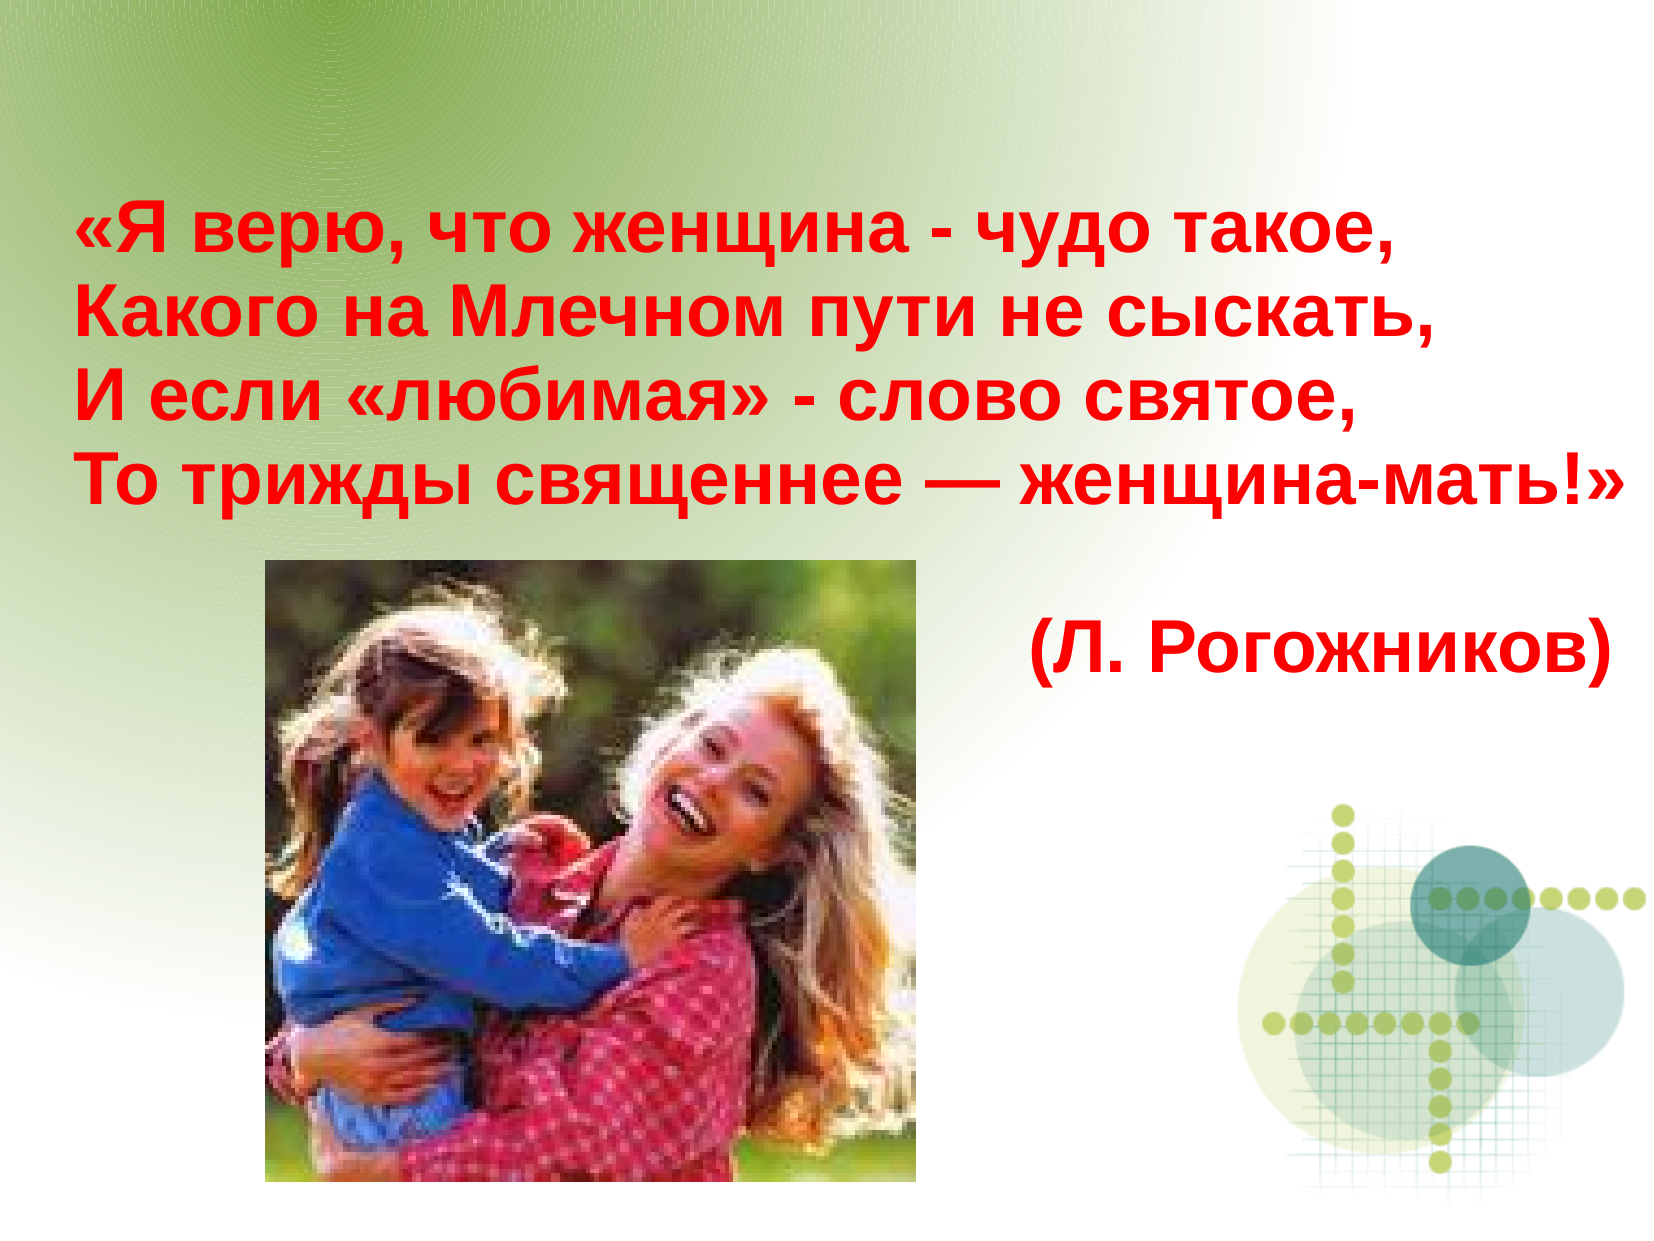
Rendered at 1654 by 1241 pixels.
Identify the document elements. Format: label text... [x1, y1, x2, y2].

text_box «Я верю, что женщина - чудо такое, Какого на Млечном пути не сыскать, И если «любимая» - слово святое, То трижды священнее — женщина-мать!» (Л. Рогожников) [59, 177, 1654, 798]
picture [1224, 798, 1654, 1211]
picture [265, 560, 916, 1182]
